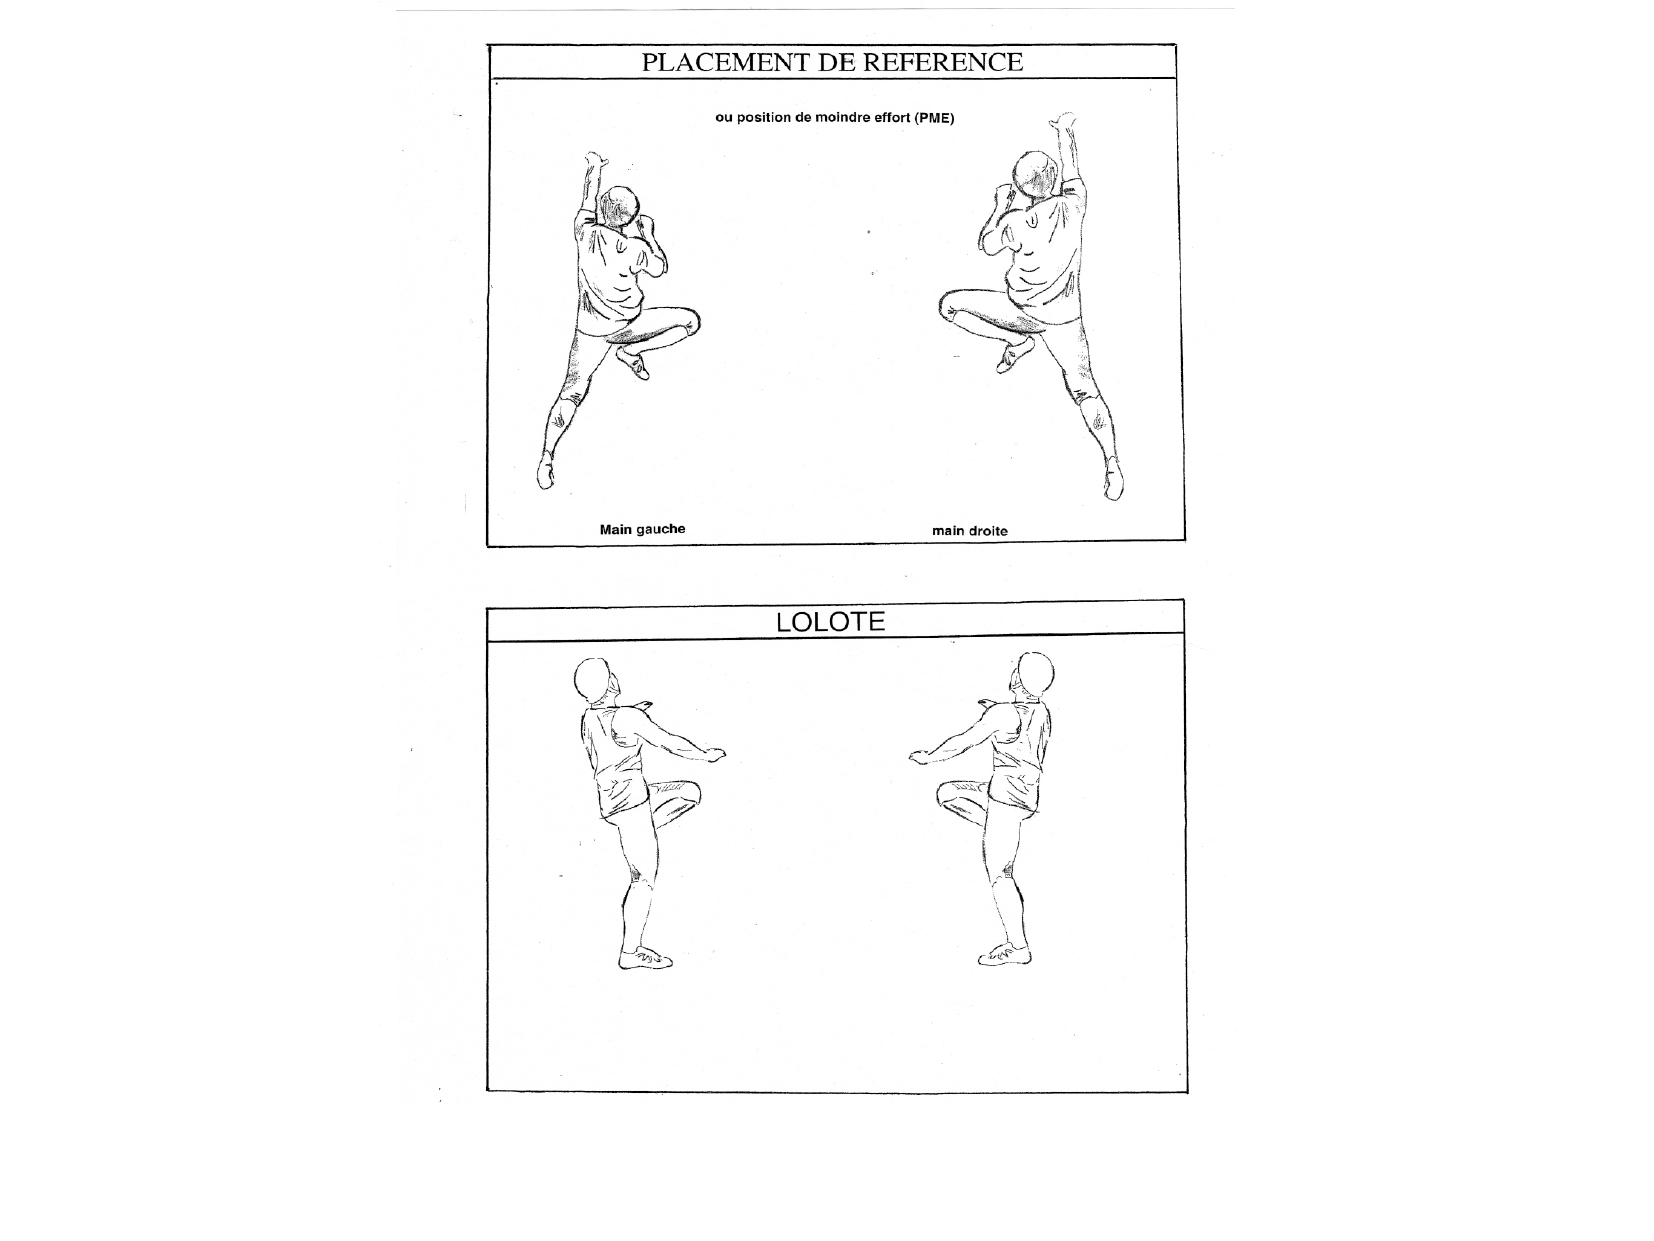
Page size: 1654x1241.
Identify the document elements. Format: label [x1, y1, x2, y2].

picture [379, 1, 1241, 1109]
